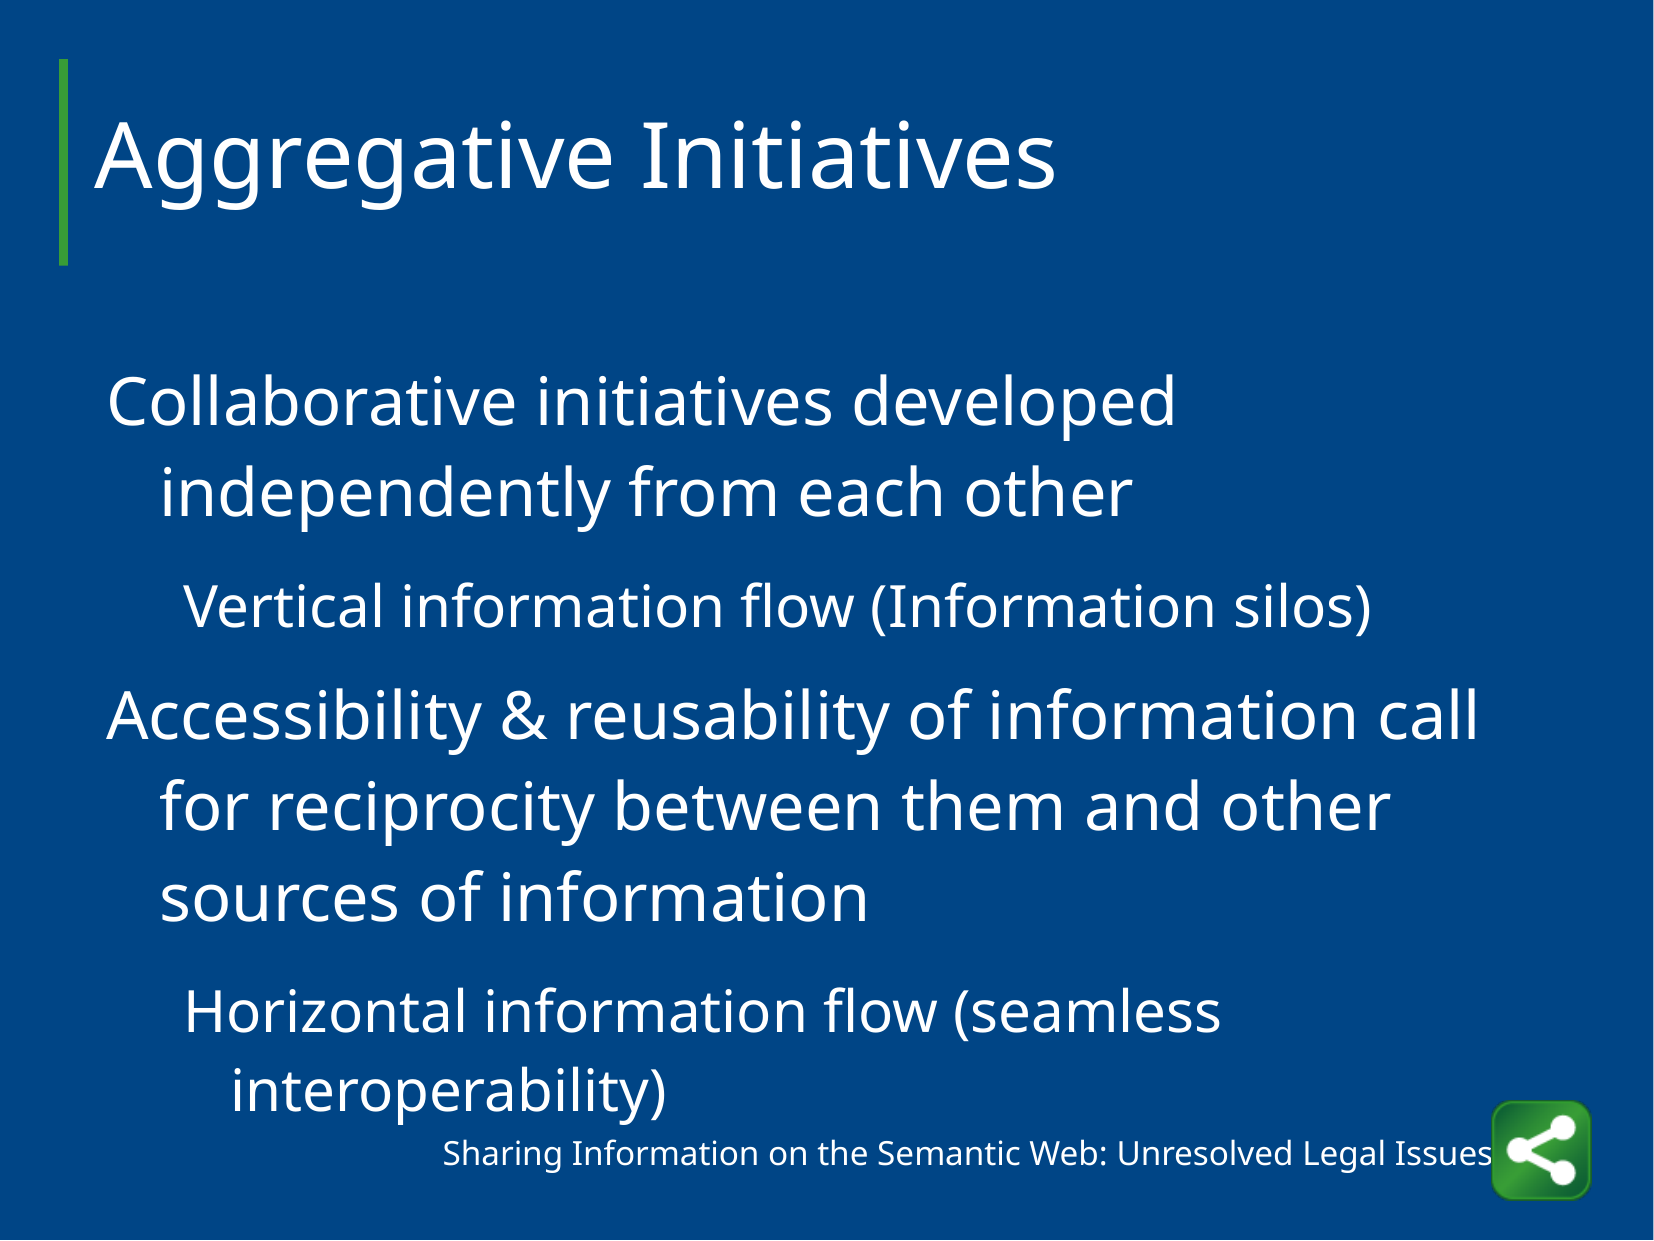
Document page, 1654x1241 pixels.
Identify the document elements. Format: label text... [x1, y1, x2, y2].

title Aggregative Initiatives [94, 56, 1577, 250]
list Collaborative initiatives developed independently from each other Vertical information flow (Information silos) Accessibility & reusability of information call for reciprocity between them and other sources of information Horizontal information flow (seamless interoperability) [88, 354, 1577, 1078]
picture [1491, 1100, 1592, 1201]
